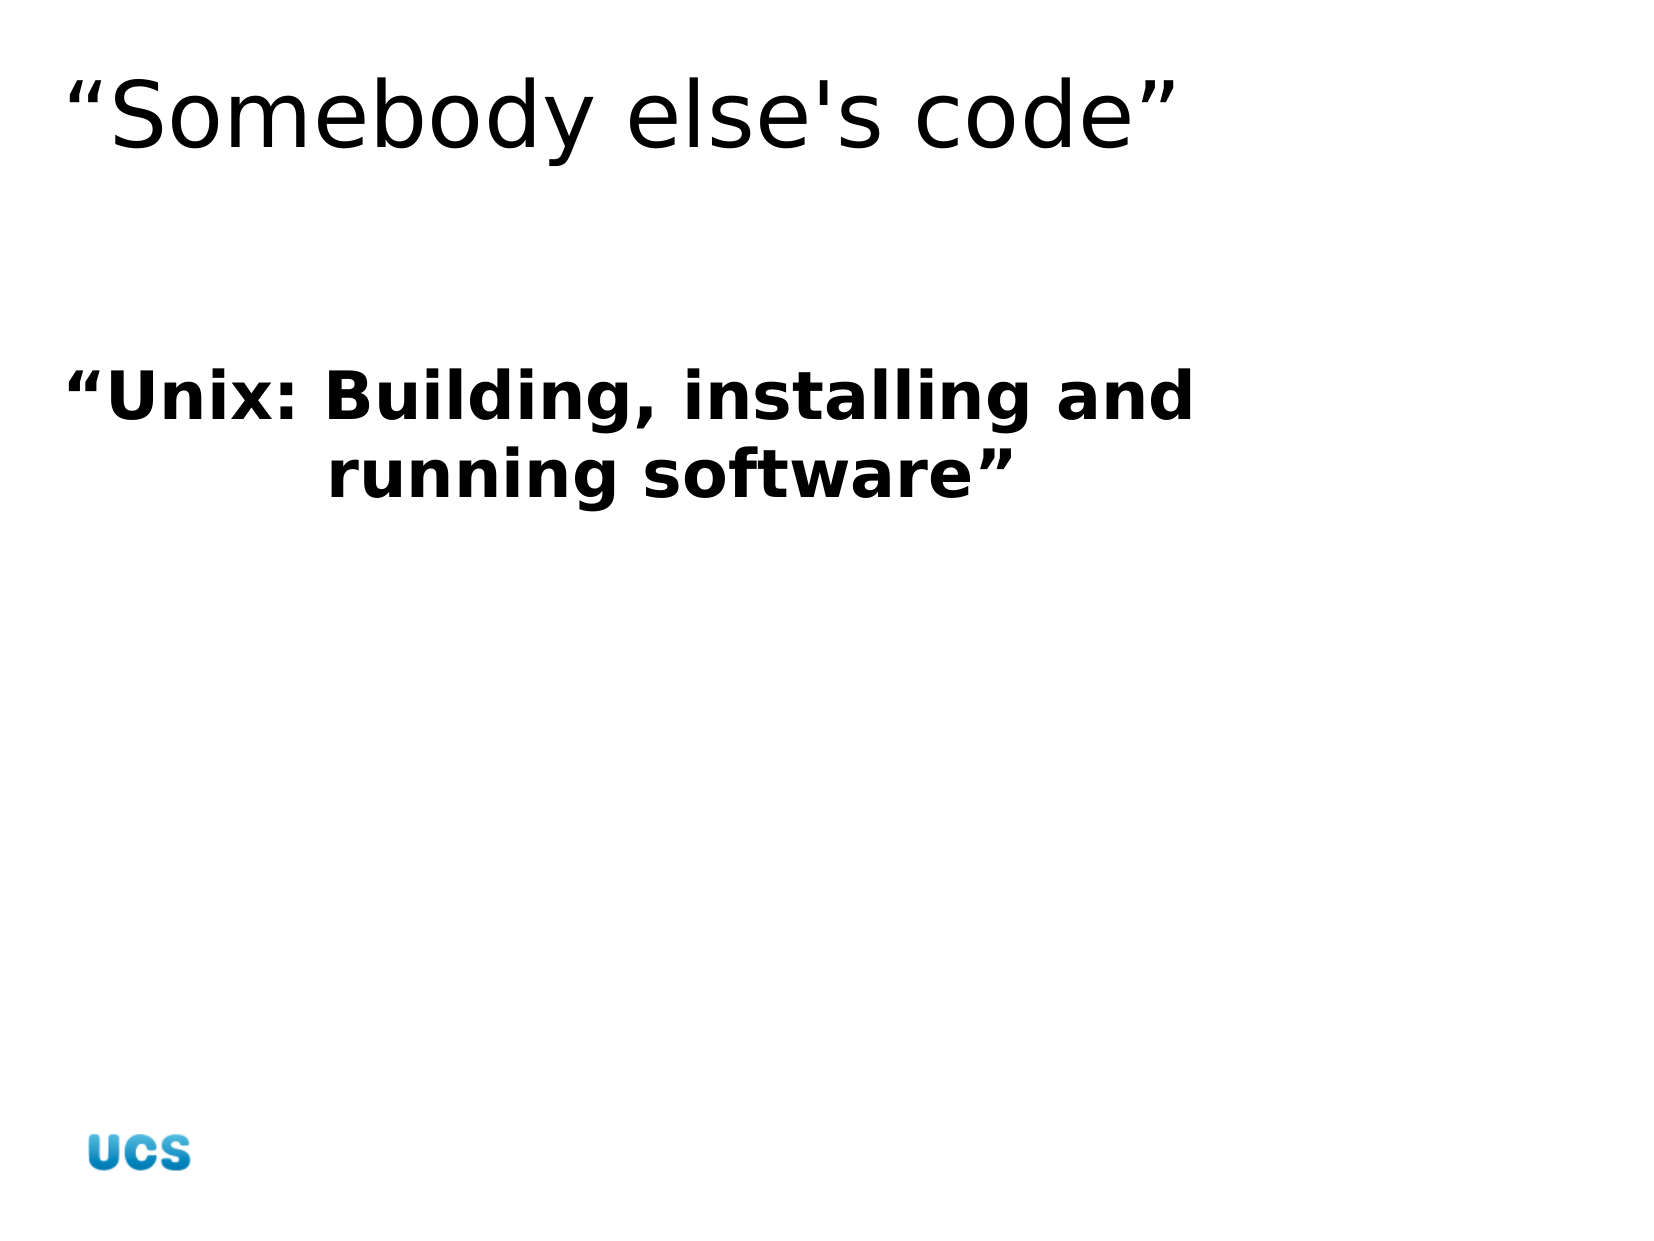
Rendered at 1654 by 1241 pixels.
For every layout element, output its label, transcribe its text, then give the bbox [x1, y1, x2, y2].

picture [88, 1133, 191, 1172]
text_box “Unix: Building, installing and running software” [59, 354, 1201, 516]
text_box “Somebody else's code” [59, 59, 1187, 173]
